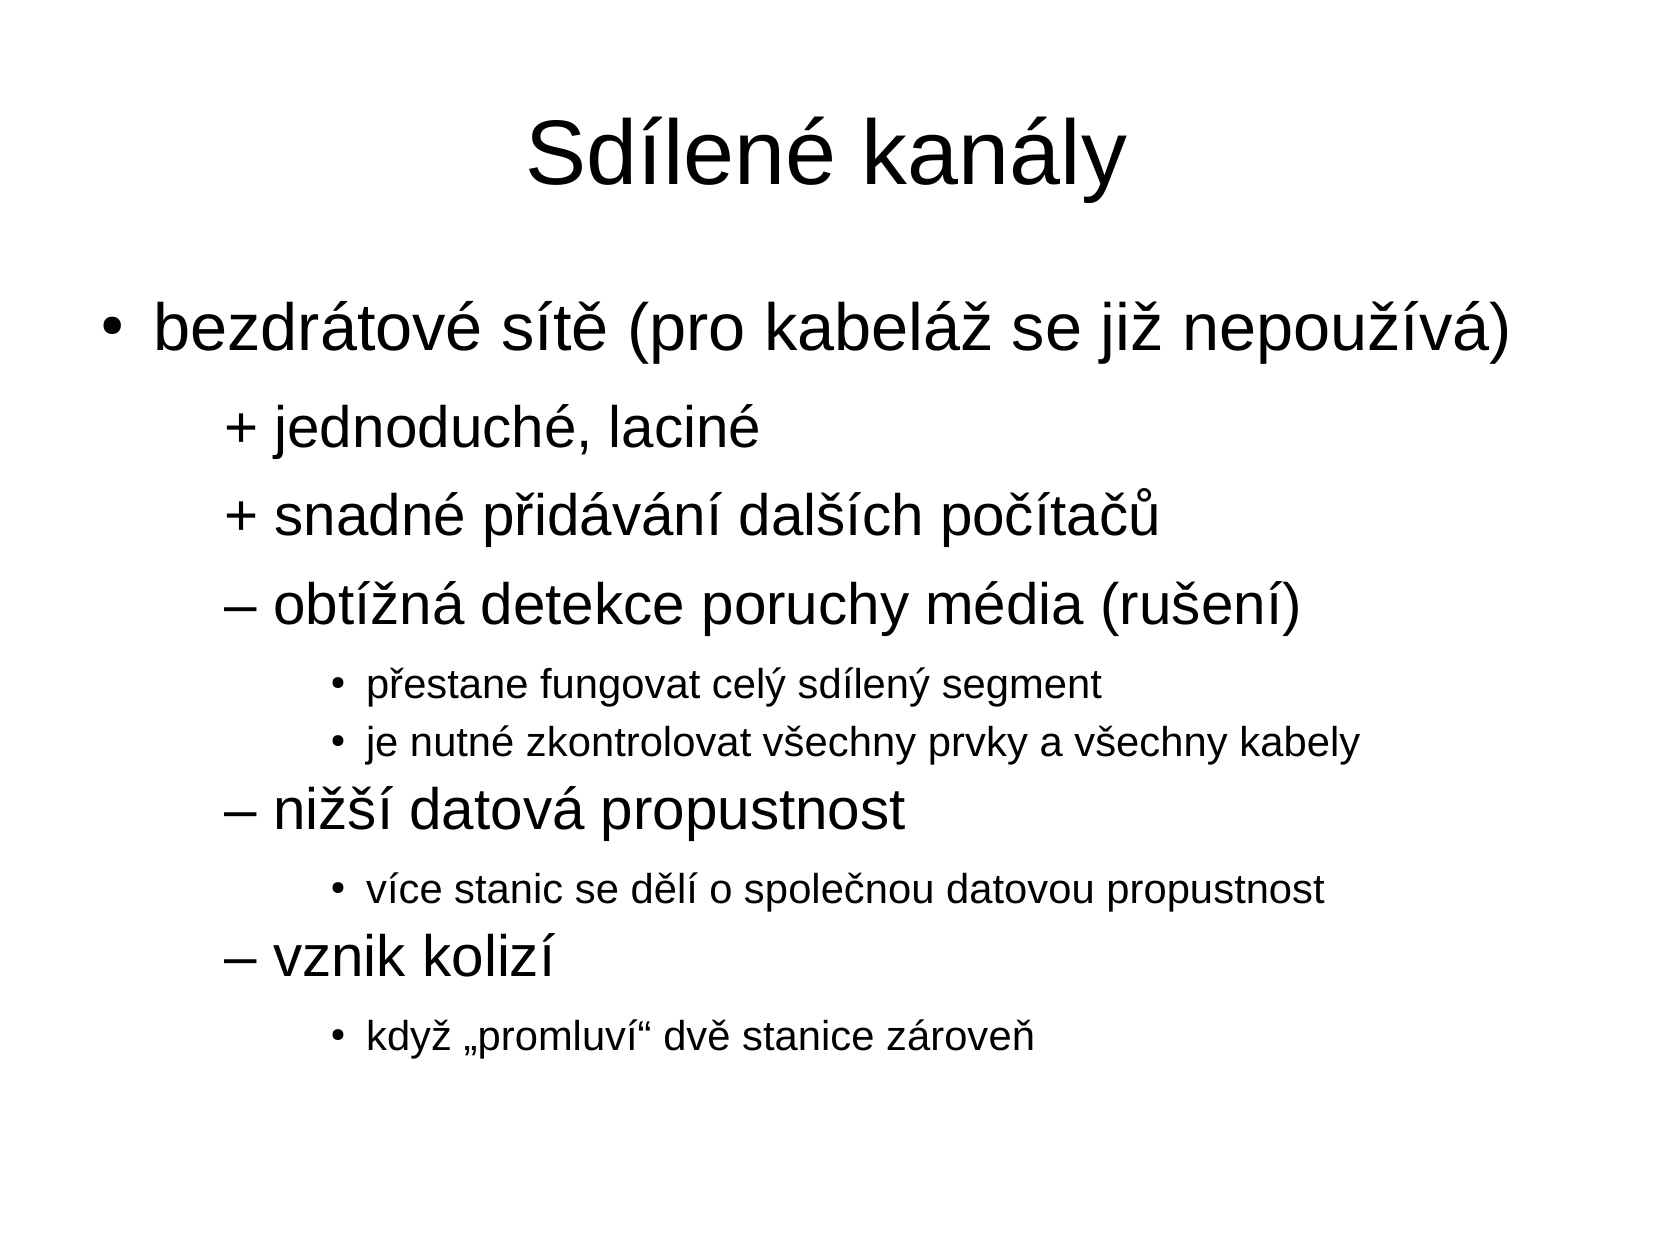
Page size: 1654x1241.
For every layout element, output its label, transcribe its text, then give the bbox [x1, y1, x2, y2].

list bezdrátové sítě (pro kabeláž se již nepoužívá) + jednoduché, laciné + snadné přidávání dalších počítačů – obtížná detekce poruchy média (rušení) přestane fungovat celý sdílený segment je nutné zkontrolovat všechny prvky a všechny kabely – nižší datová propustnost více stanic se dělí o společnou datovou propustnost – vznik kolizí když „promluví“ dvě stanice zároveň [82, 290, 1571, 1109]
title Sdílené kanály [82, 56, 1571, 250]
